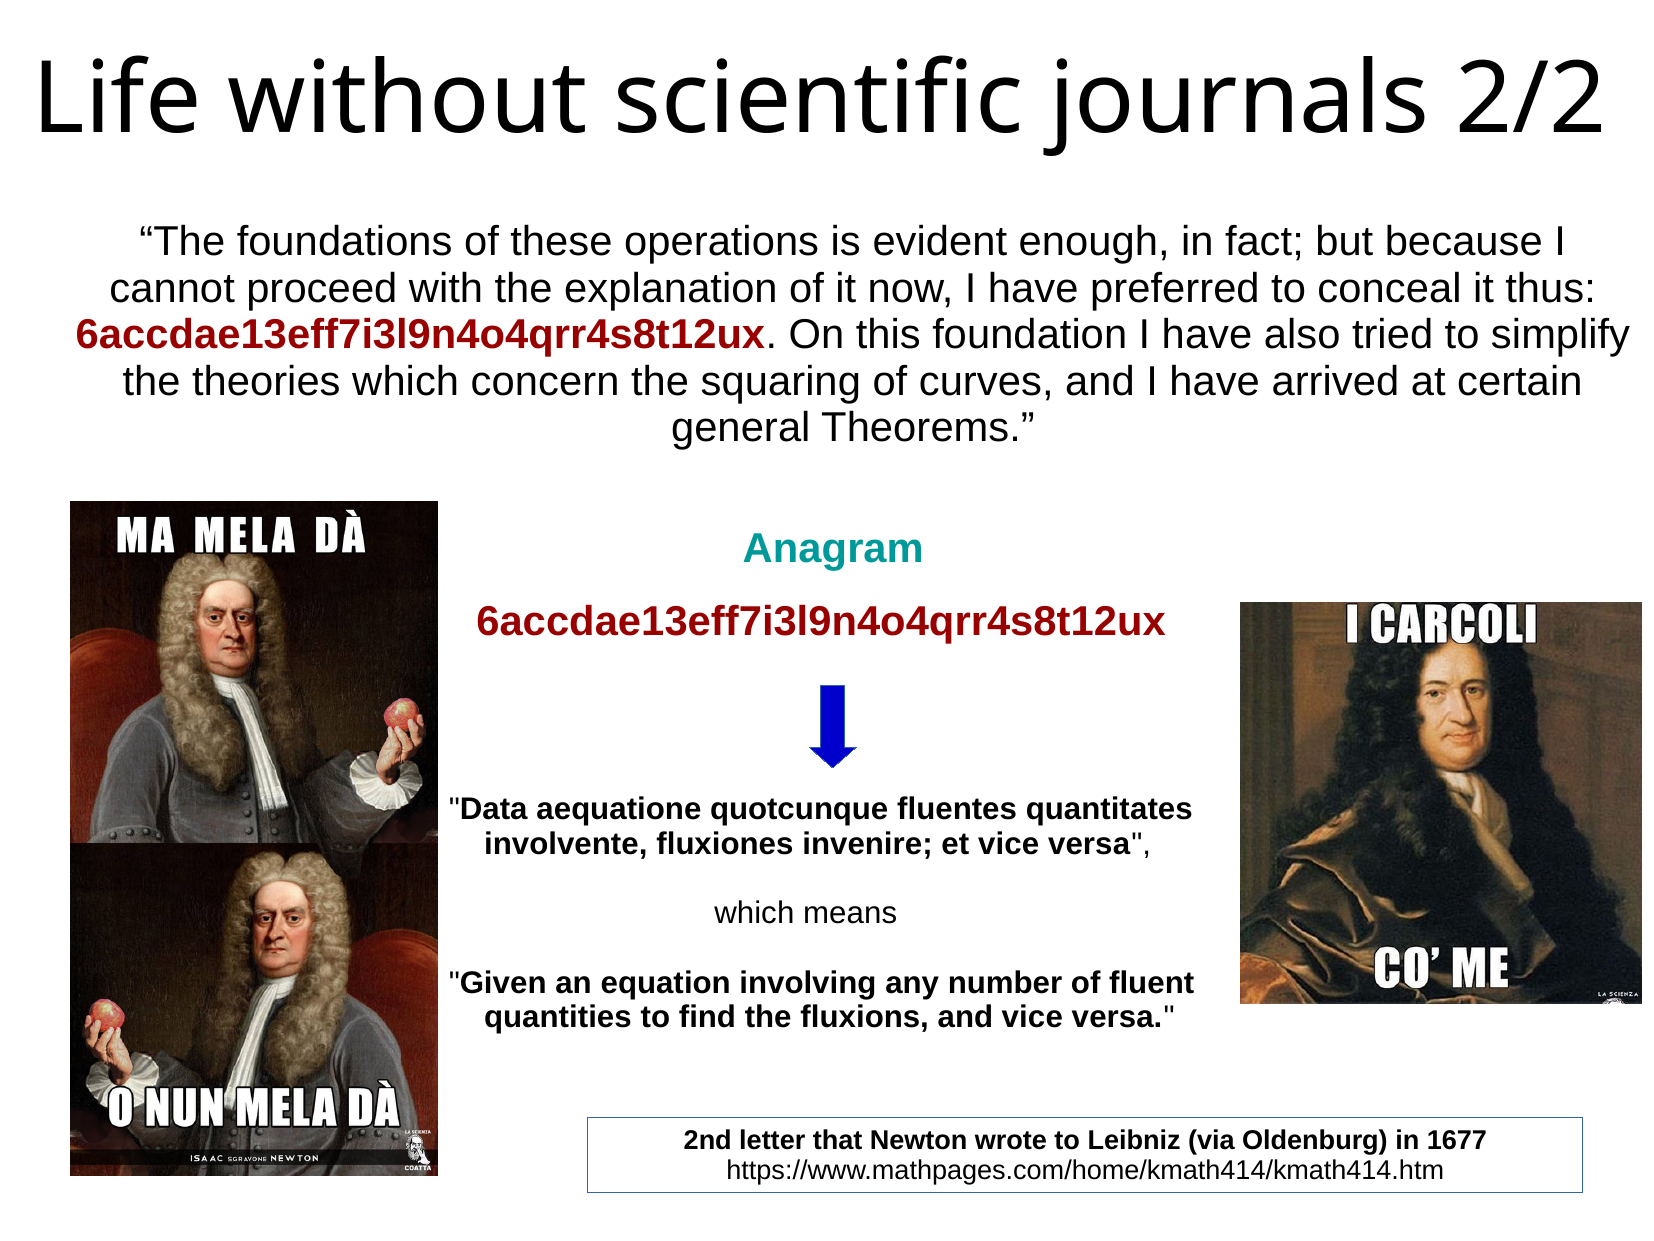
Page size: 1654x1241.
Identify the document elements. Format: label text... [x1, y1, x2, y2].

text_box “The foundations of these operations is evident enough, in fact; but because I cannot proceed with the explanation of it now, I have preferred to conceal it thus: 6accdae13eff7i3l9n4o4qrr4s8t12ux. On this foundation I have also tried to simplify the theories which concern the squaring of curves, and I have arrived at certain general Theorems.” [59, 210, 1647, 458]
text_box "Data aequatione quotcunque fluentes quantitates involvente, fluxiones invenire; et vice versa", which means "Given an equation involving any number of fluent quantities to find the fluxions, and vice versa." [448, 791, 1241, 1035]
picture [1240, 602, 1642, 1004]
text_box Anagram [473, 517, 1193, 579]
text_box 2nd letter that Newton wrote to Leibniz (via Oldenburg) in 1677 https://www.mathpages.com/home/kmath414/kmath414.htm [587, 1117, 1583, 1193]
text_box [809, 685, 857, 768]
text_box 6accdae13eff7i3l9n4o4qrr4s8t12ux [461, 590, 1182, 652]
text_box Life without scientific journals 2/2 [0, 17, 1642, 166]
picture [70, 501, 438, 1176]
